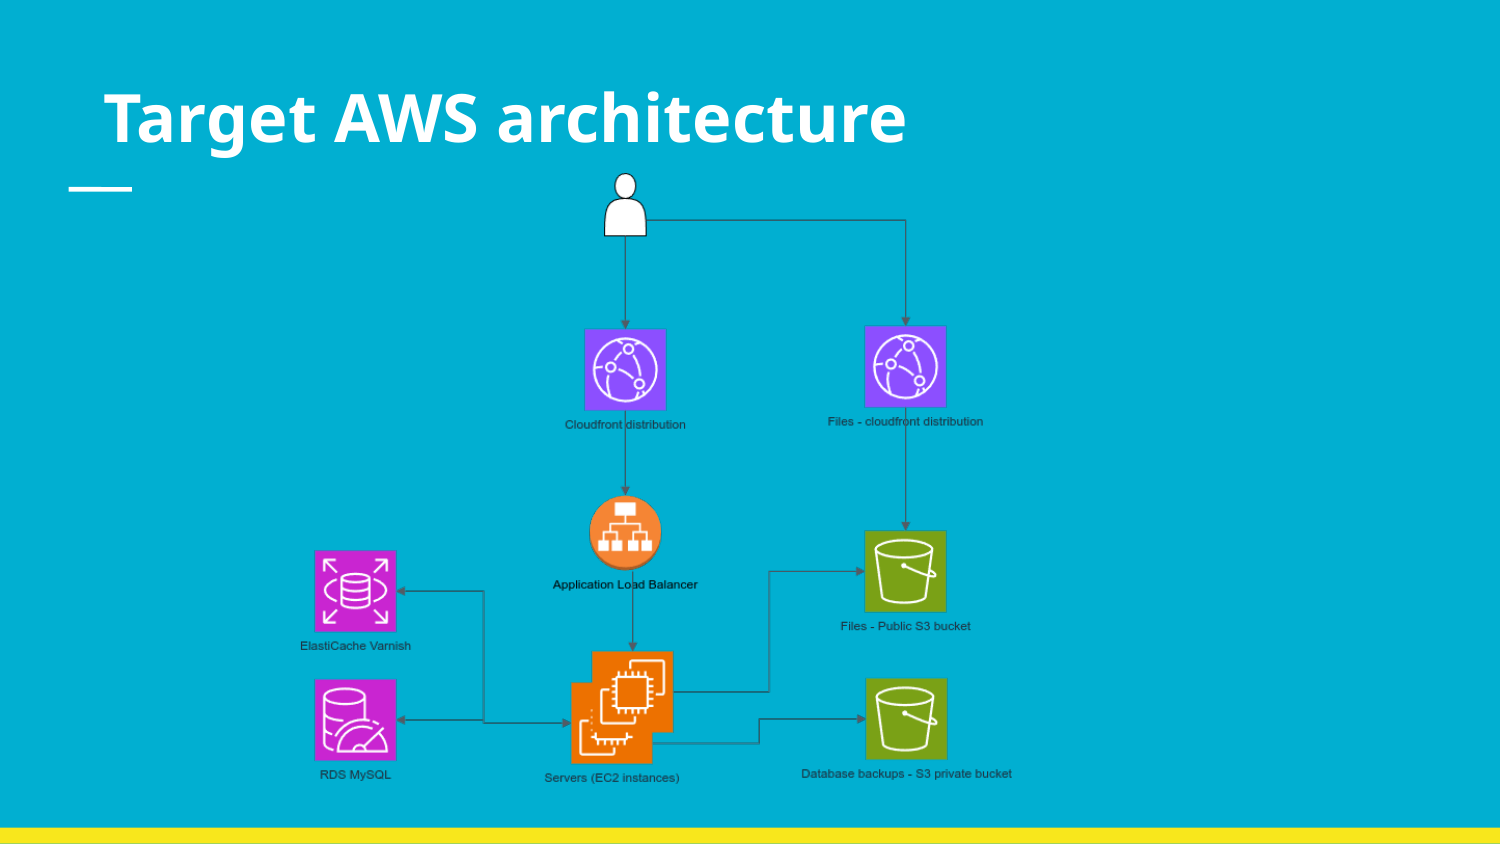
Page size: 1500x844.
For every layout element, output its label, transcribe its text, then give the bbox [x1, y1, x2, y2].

title Target AWS architecture [88, 55, 1438, 182]
picture [300, 173, 1012, 786]
